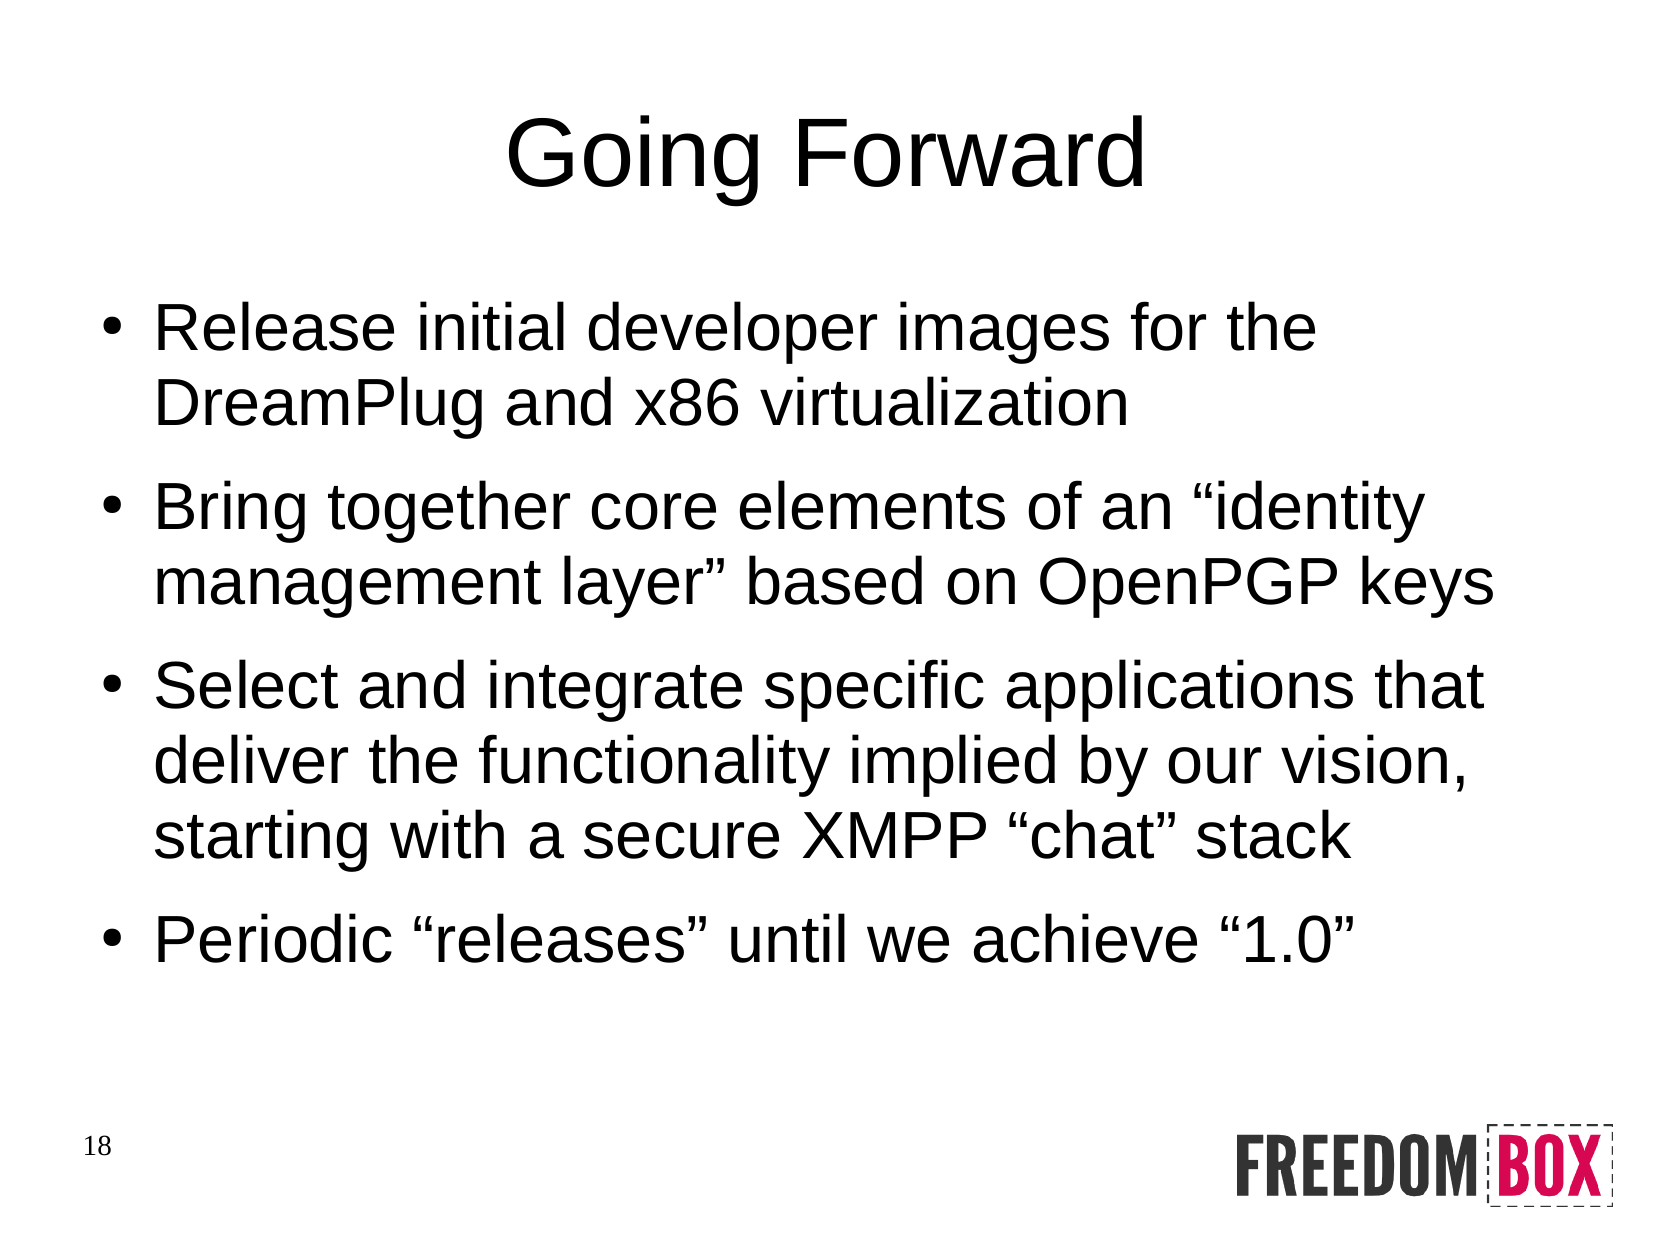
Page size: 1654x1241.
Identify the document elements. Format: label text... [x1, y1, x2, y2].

list Release initial developer images for the DreamPlug and x86 virtualization Bring together core elements of an “identity management layer” based on OpenPGP keys Select and integrate specific applications that deliver the functionality implied by our vision, starting with a secure XMPP “chat” stack Periodic “releases” until we achieve “1.0” [82, 290, 1571, 1109]
picture [1237, 1124, 1613, 1207]
title Going Forward [82, 49, 1571, 257]
